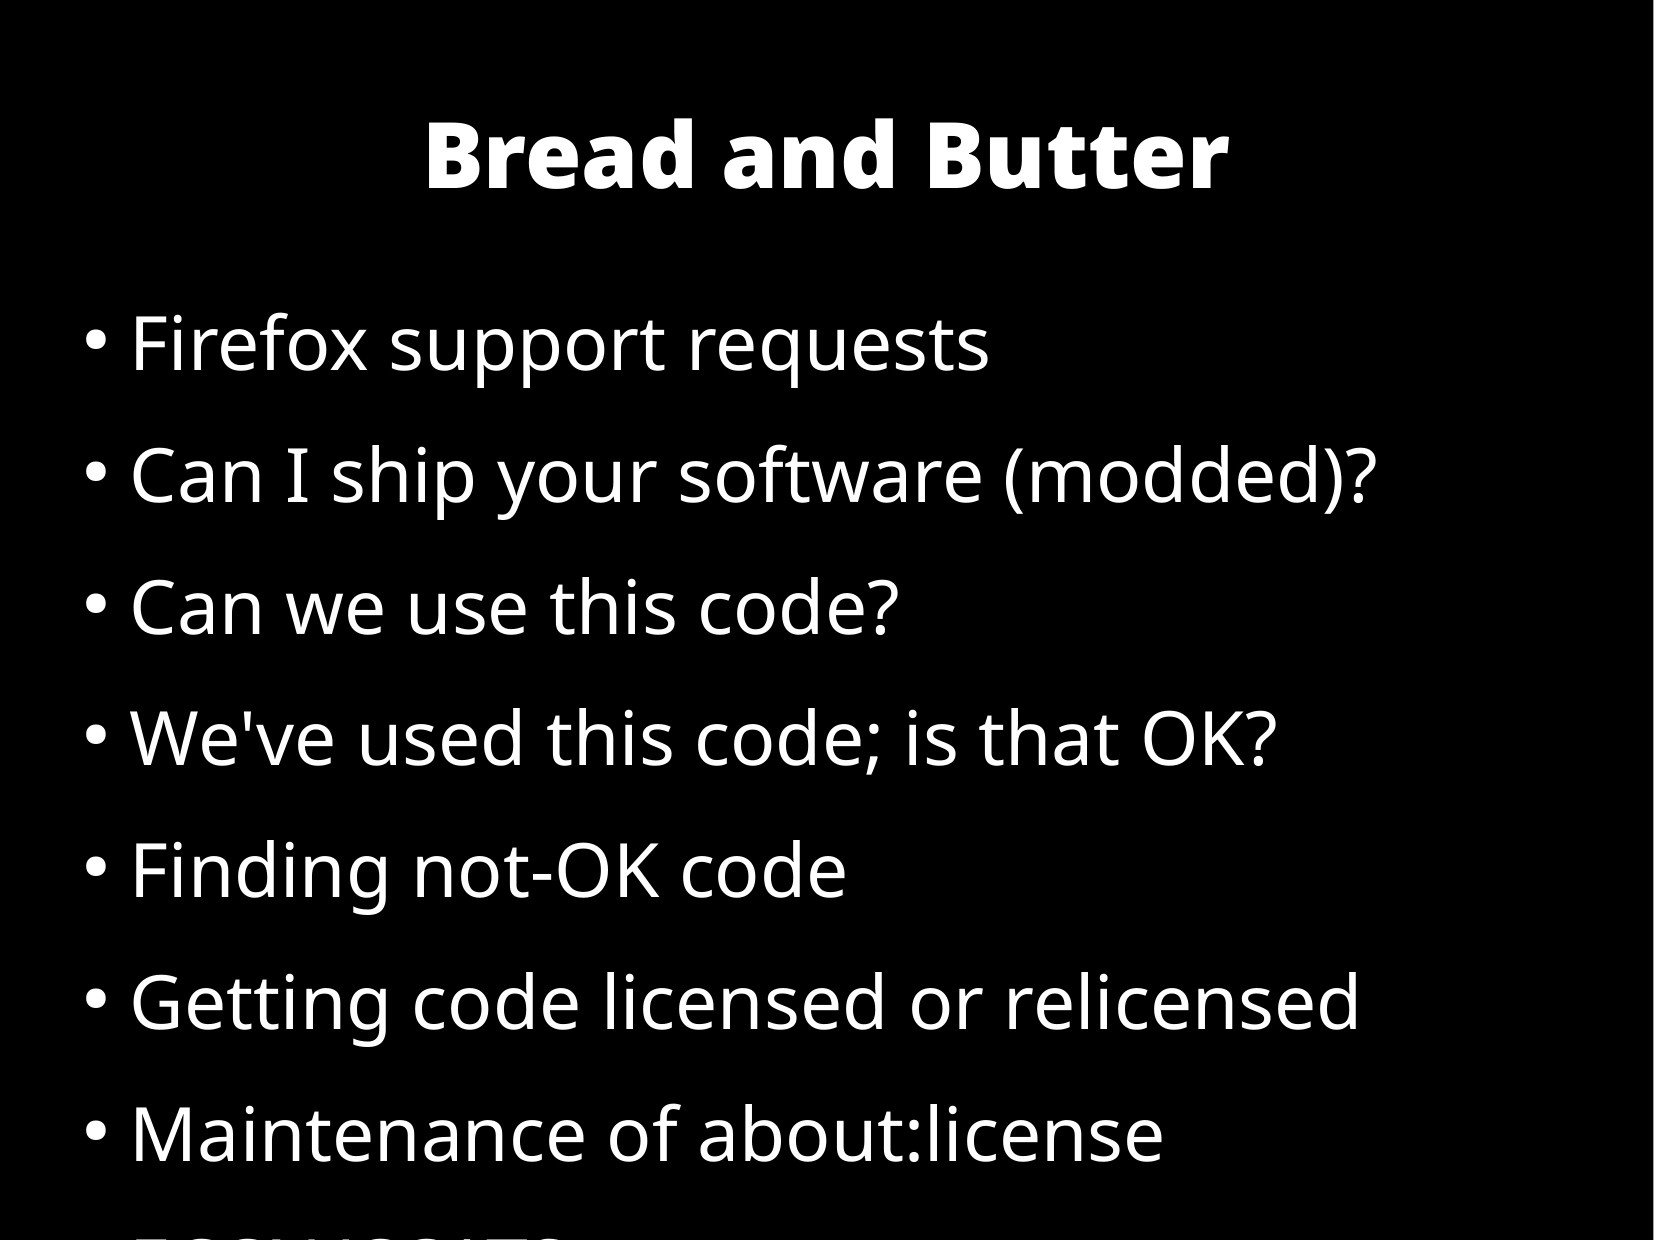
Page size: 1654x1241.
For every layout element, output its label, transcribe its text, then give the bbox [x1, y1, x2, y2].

title Bread and Butter [82, 49, 1571, 257]
list Firefox support requests Can I ship your software (modded)? Can we use this code? We've used this code; is that OK? Finding not-OK code Getting code licensed or relicensed Maintenance of about:license ECCN/CCATS [82, 290, 1571, 1211]
